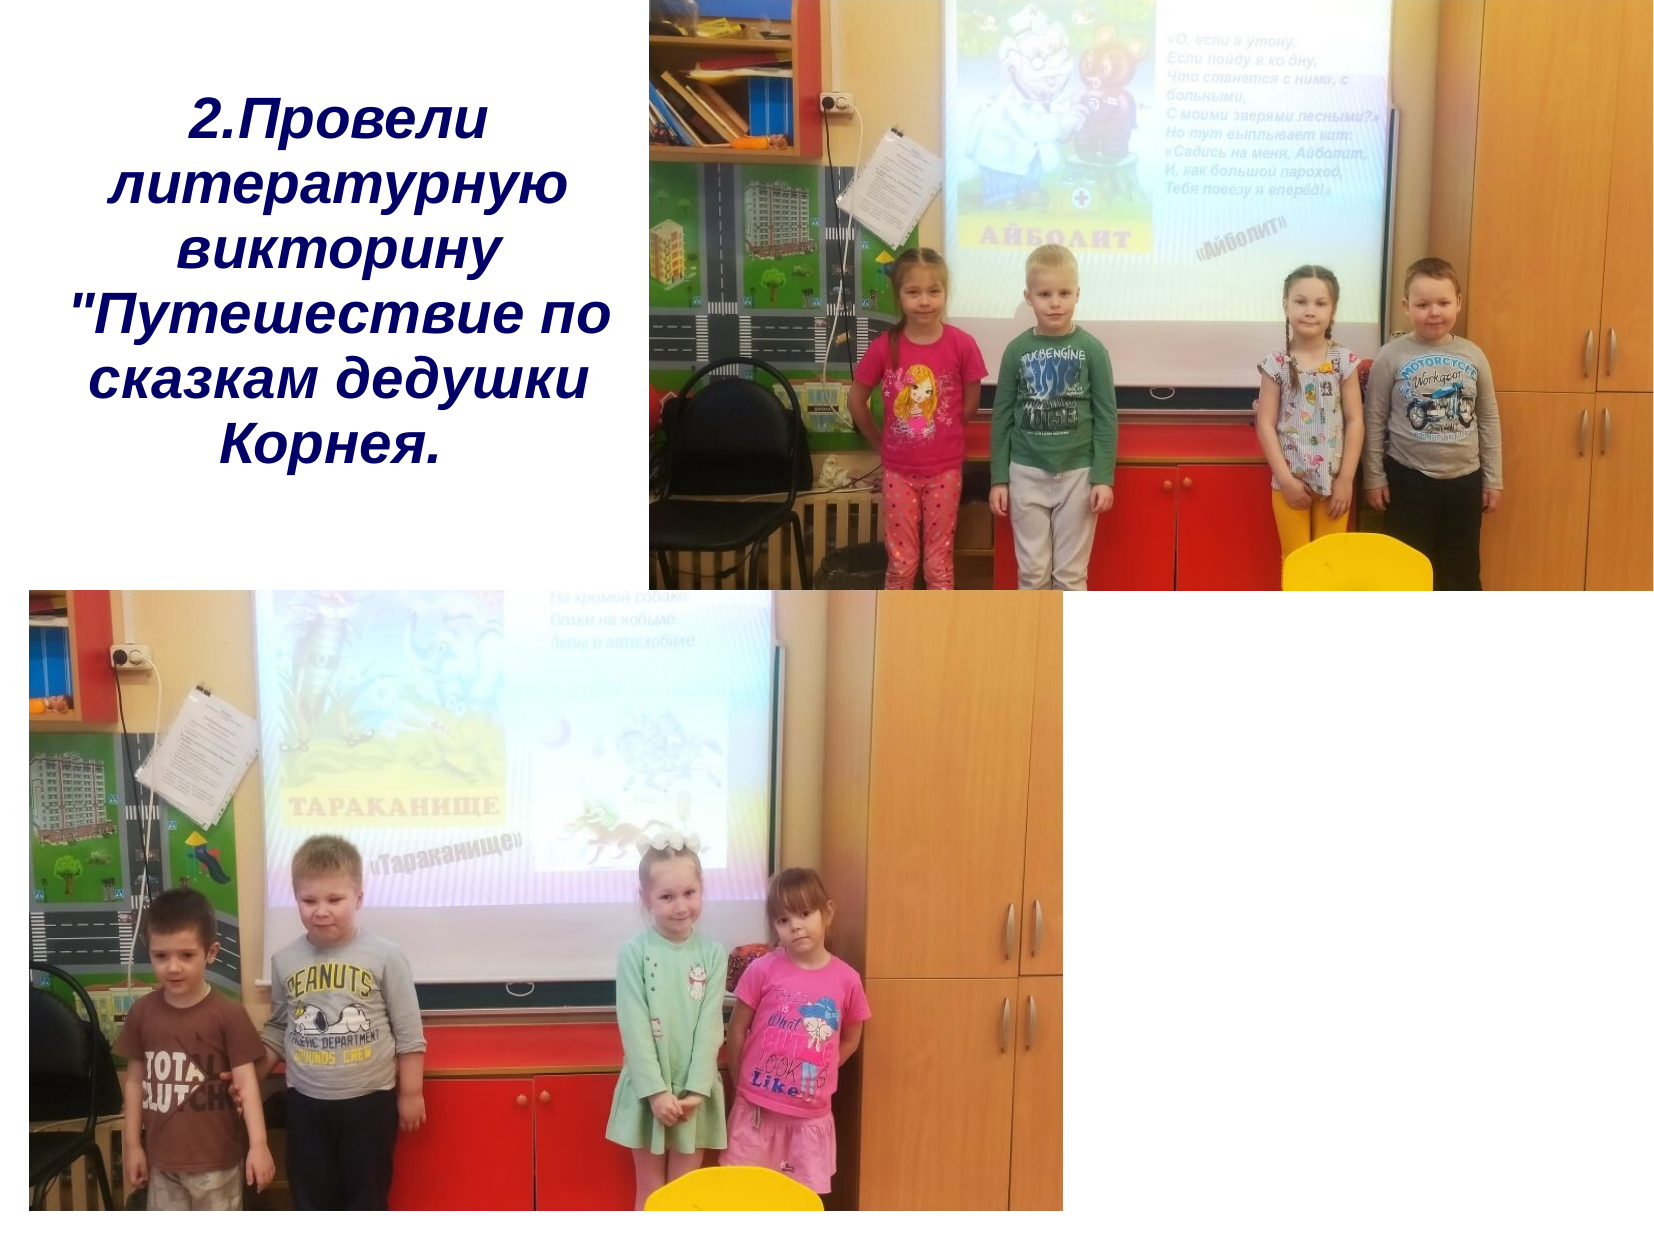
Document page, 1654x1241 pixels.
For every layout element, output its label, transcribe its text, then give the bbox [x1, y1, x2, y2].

title 2.Провели литературную викторину "Путешествие по сказкам дедушки Корнея. [59, 29, 621, 532]
picture [29, 0, 1654, 1211]
